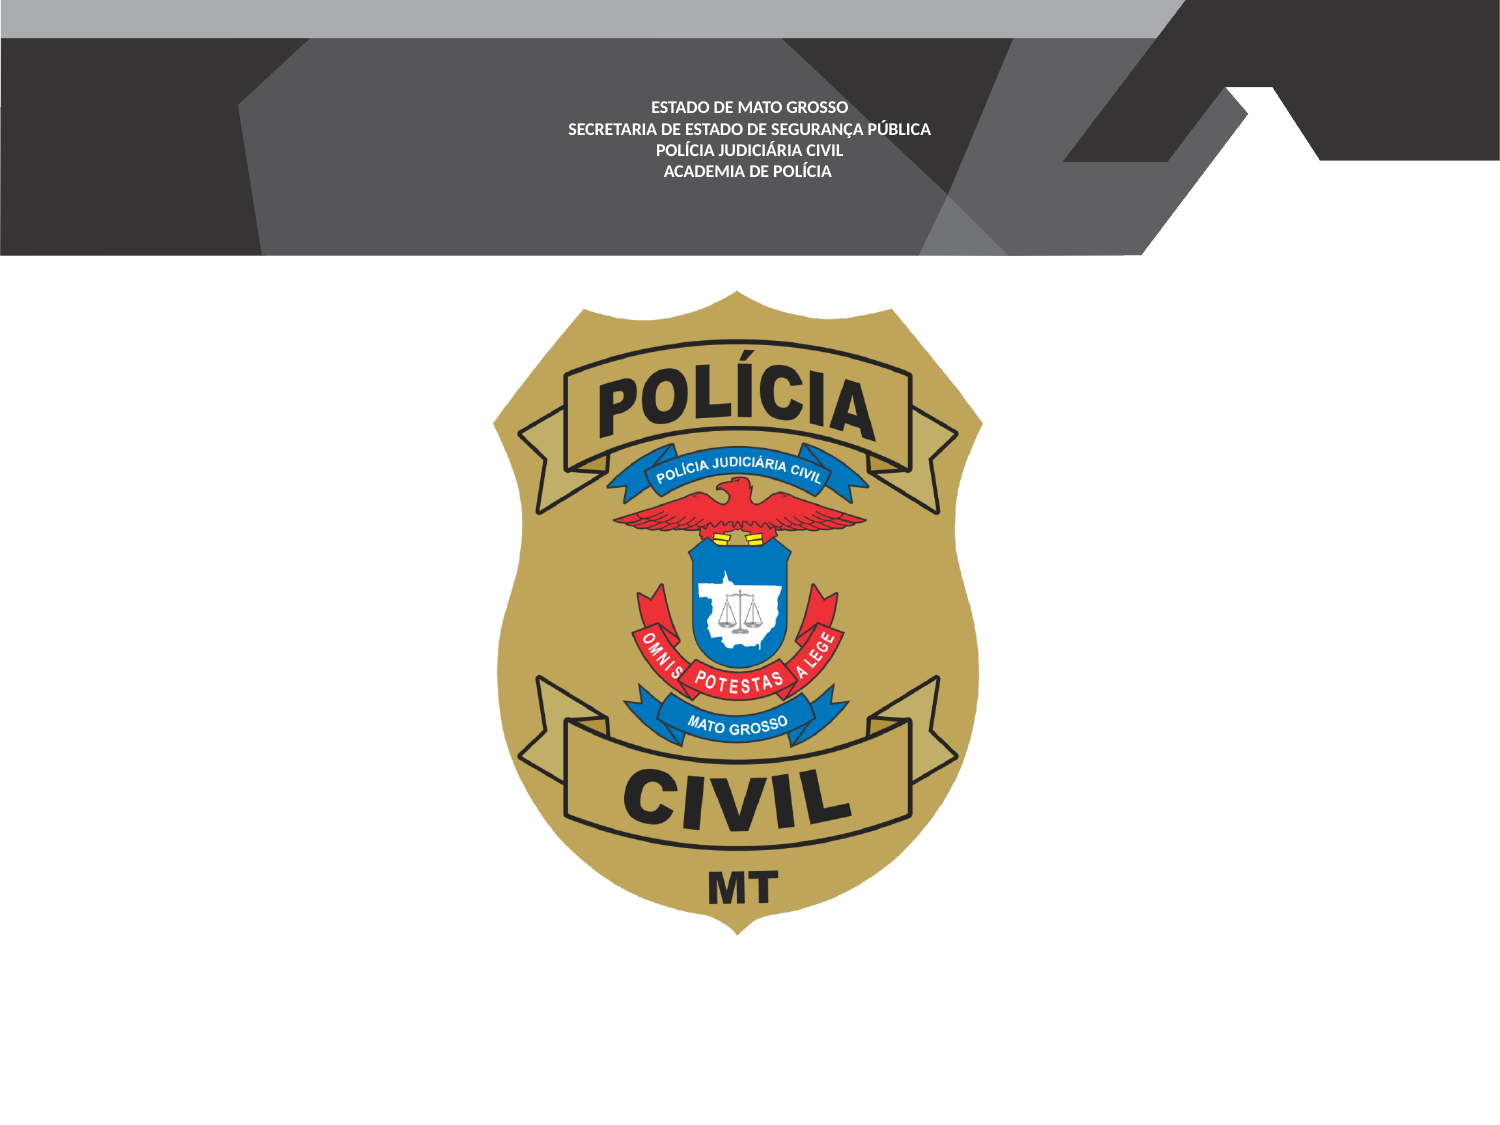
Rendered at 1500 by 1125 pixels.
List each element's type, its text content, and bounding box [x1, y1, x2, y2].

picture [0, 0, 1500, 256]
title ESTADO DE MATO GROSSO SECRETARIA DE ESTADO DE SEGURANÇA PÚBLICA POLÍCIA JUDICIÁRIA CIVIL ACADEMIA DE POLÍCIA [75, 45, 1425, 233]
picture [492, 290, 983, 936]
